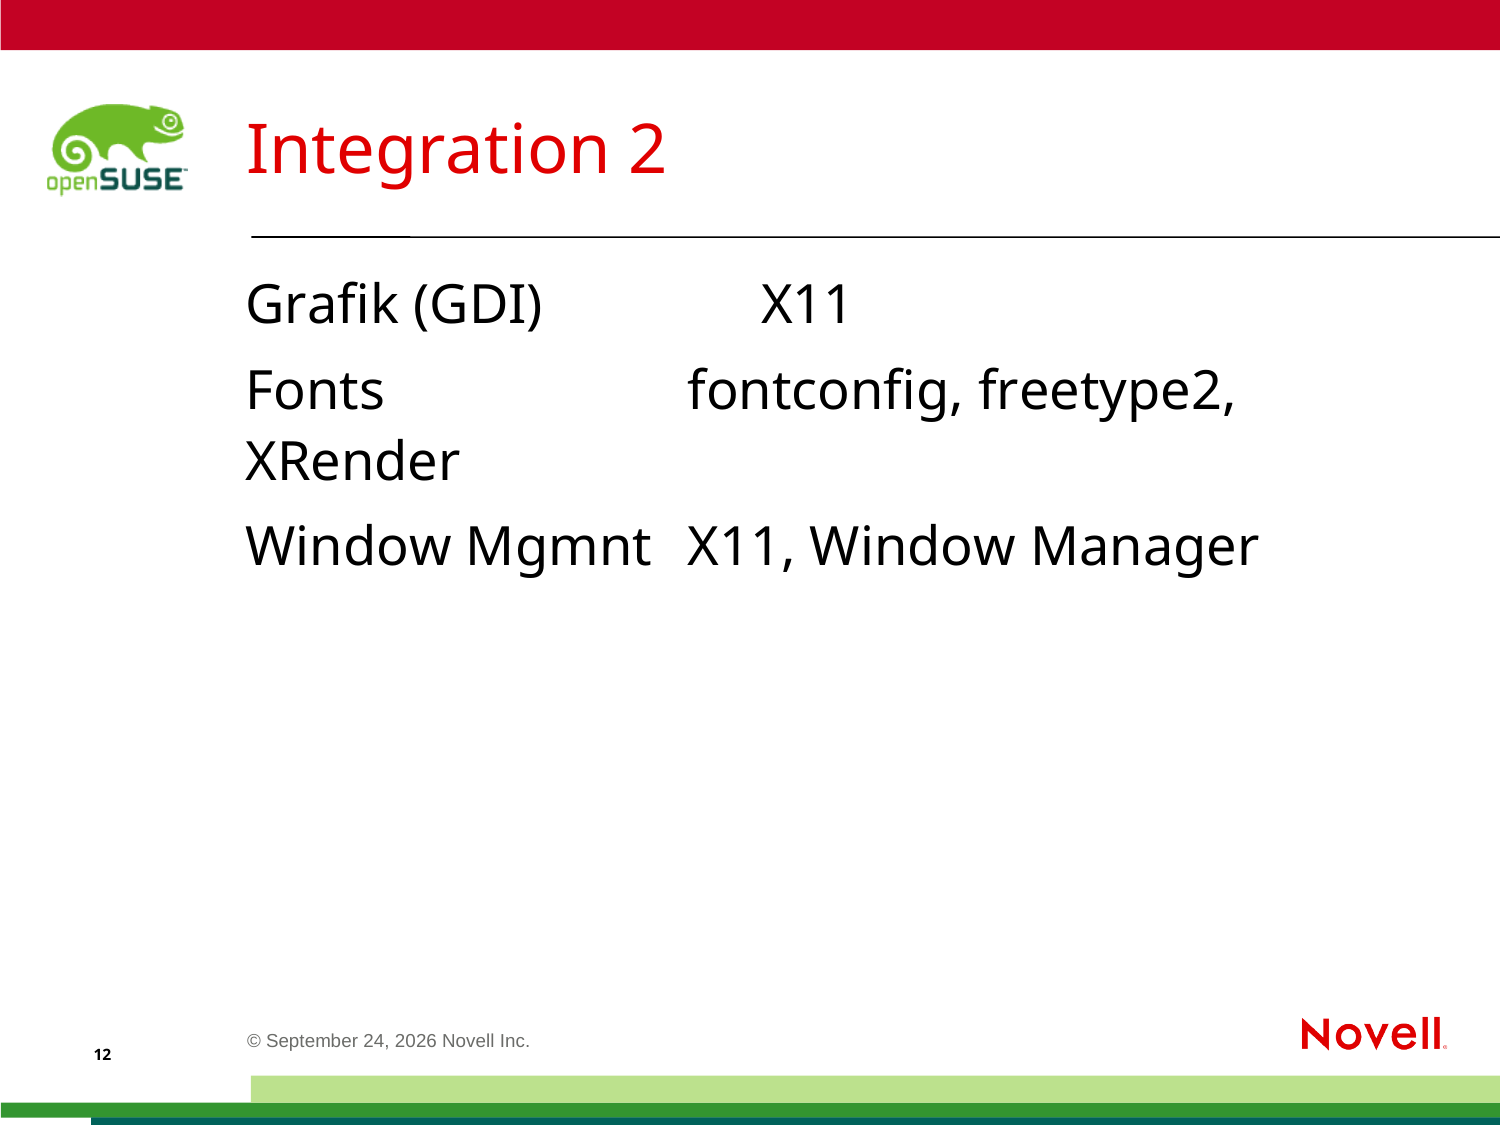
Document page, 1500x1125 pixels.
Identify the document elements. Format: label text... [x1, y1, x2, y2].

title Integration 2 [246, 55, 1409, 244]
picture [1295, 1011, 1453, 1056]
list Grafik (GDI) X11 Fonts fontconfig, freetype2, XRender Window Mgmnt X11, Window Manager [245, 267, 1458, 778]
picture [47, 104, 188, 197]
